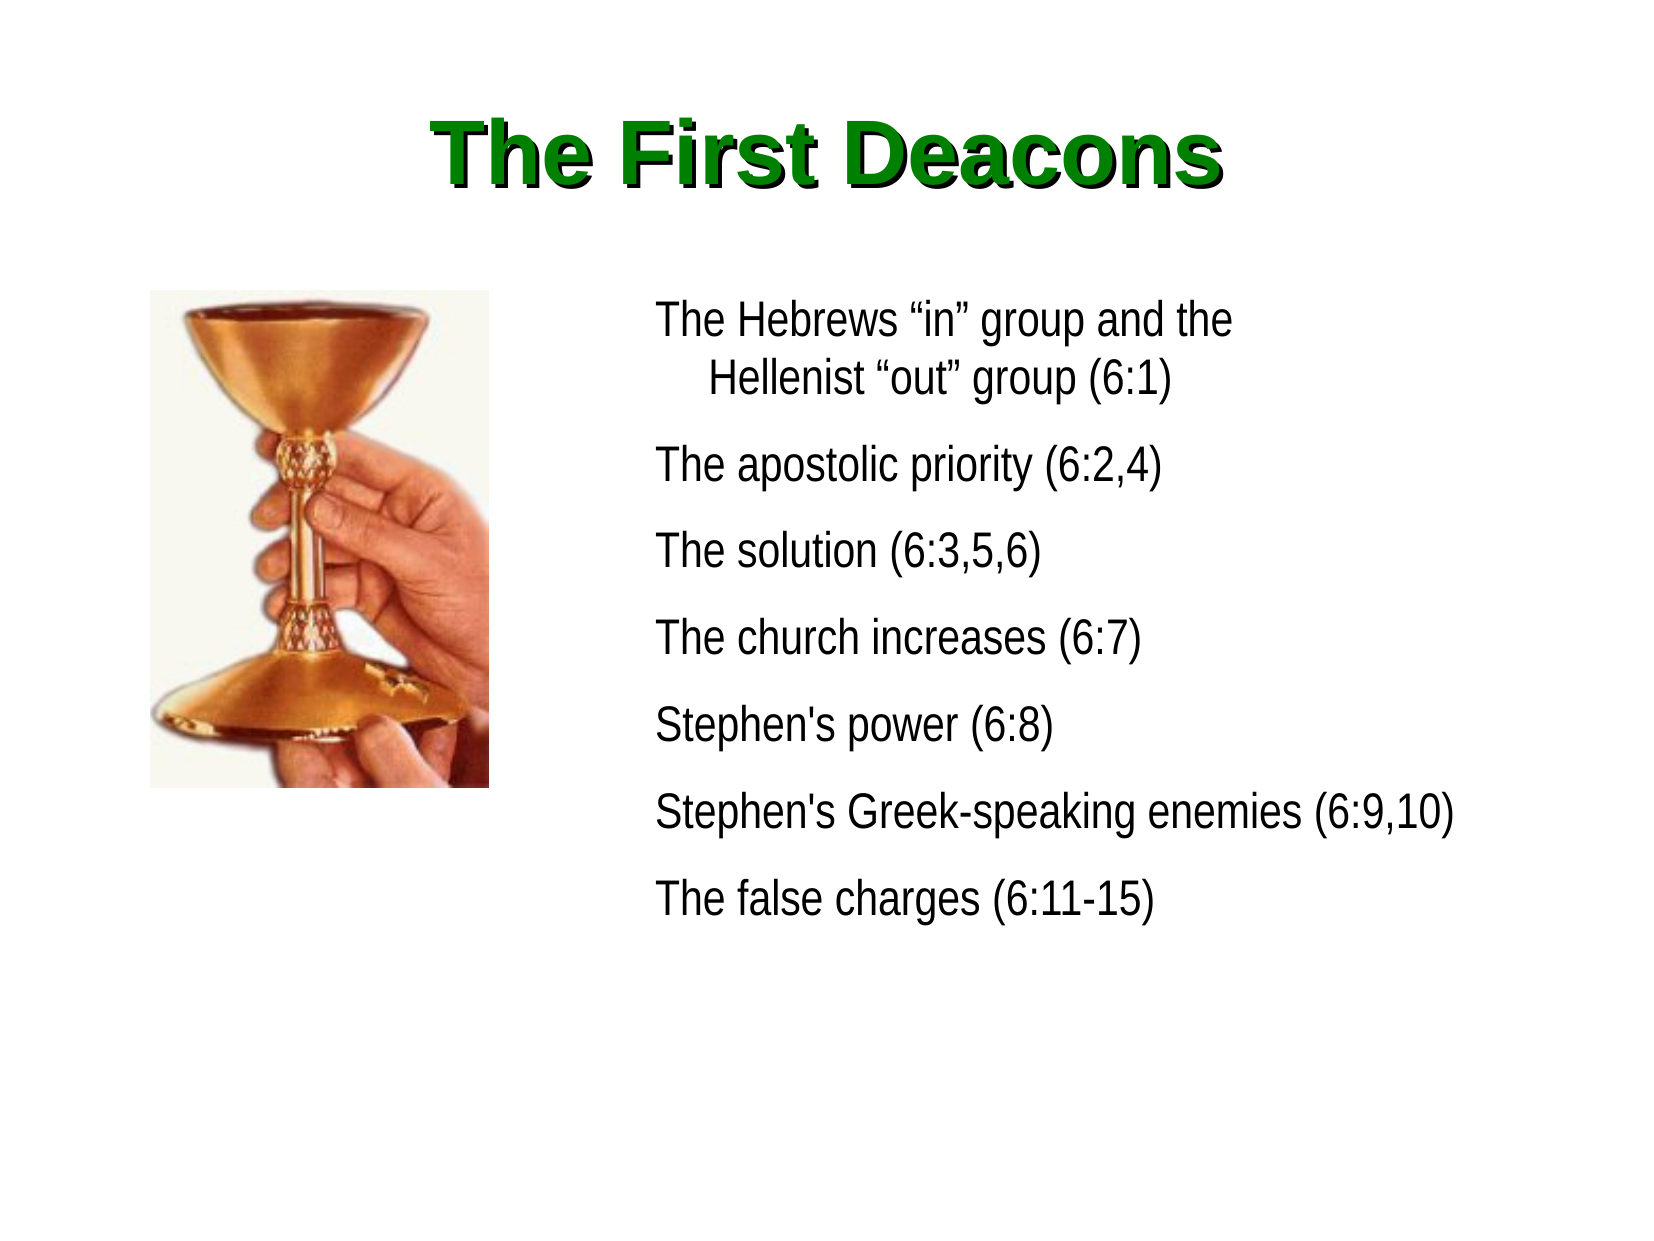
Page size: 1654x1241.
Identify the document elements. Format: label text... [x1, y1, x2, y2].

title The First Deacons [82, 56, 1571, 250]
picture [150, 290, 489, 788]
list The Hebrews “in” group and the Hellenist “out” group (6:1) The apostolic priority (6:2,4) The solution (6:3,5,6) The church increases (6:7) Stephen's power (6:8) Stephen's Greek-speaking enemies (6:9,10) The false charges (6:11-15) [637, 290, 1613, 1094]
